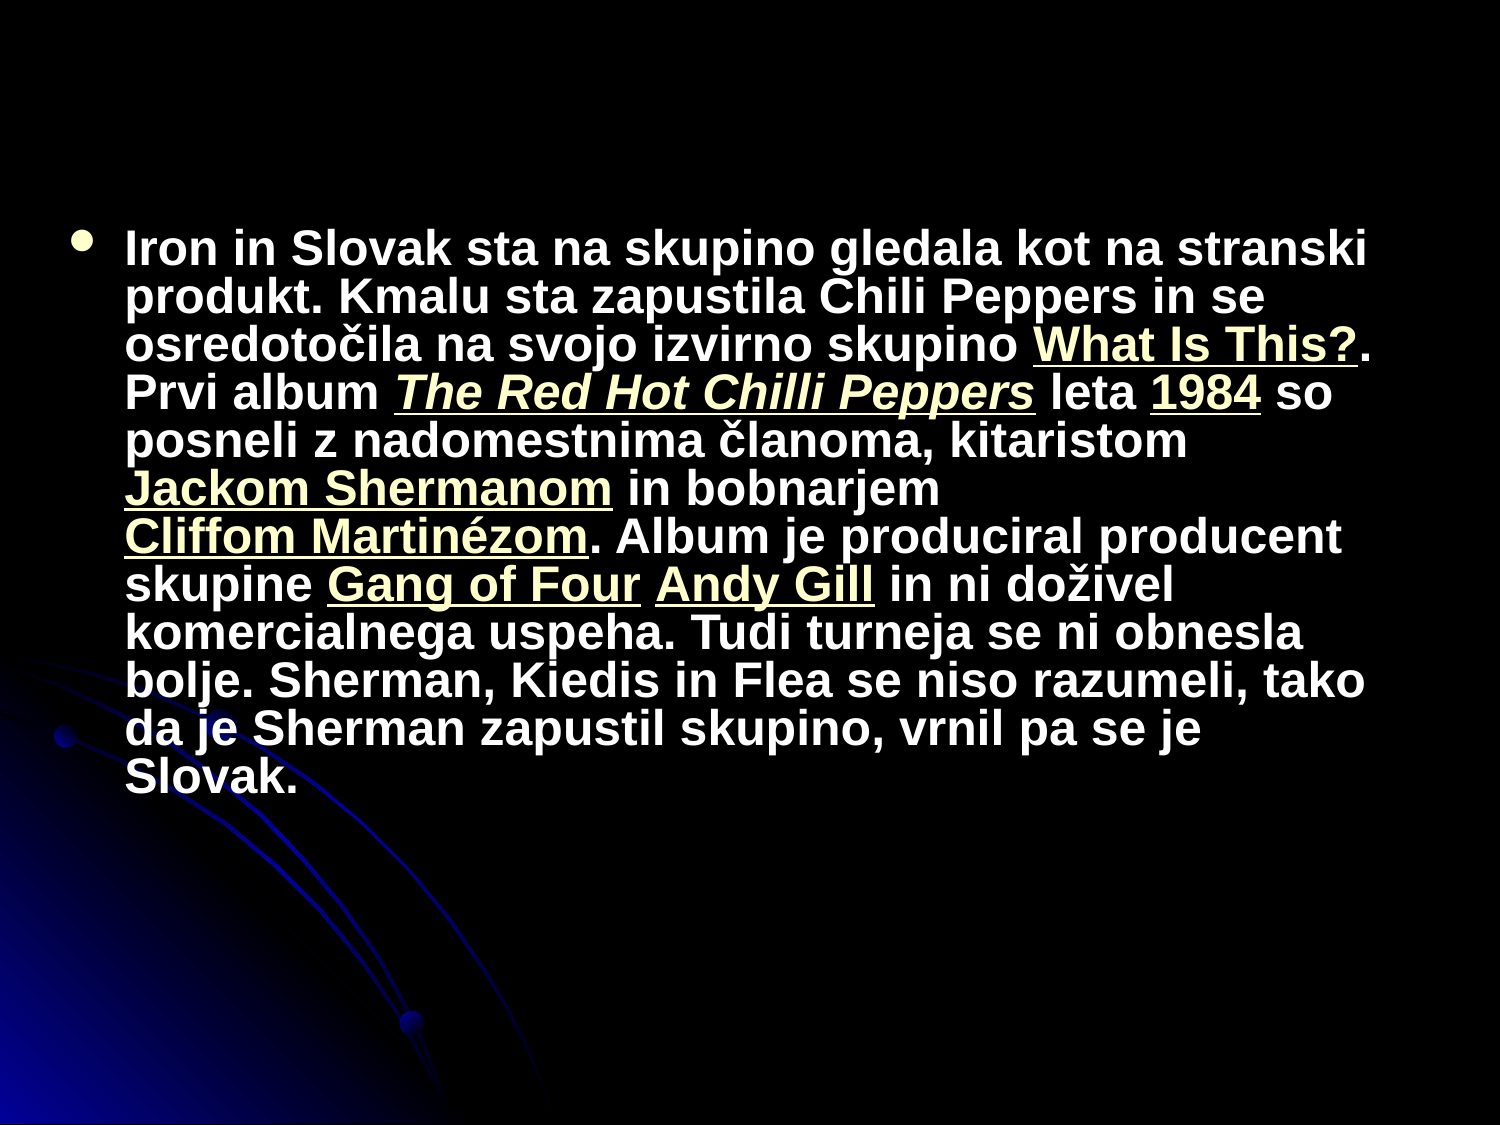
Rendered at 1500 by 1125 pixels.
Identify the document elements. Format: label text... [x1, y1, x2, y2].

list Iron in Slovak sta na skupino gledala kot na stranski produkt. Kmalu sta zapustila Chili Peppers in se osredotočila na svojo izvirno skupino What Is This?. Prvi album The Red Hot Chilli Peppers leta 1984 so posneli z nadomestnima članoma, kitaristom Jackom Shermanom in bobnarjem Cliffom Martinézom. Album je produciral producent skupine Gang of Four Andy Gill in ni doživel komercialnega uspeha. Tudi turneja se ni obnesla bolje. Sherman, Kiedis in Flea se niso razumeli, tako da je Sherman zapustil skupino, vrnil pa se je Slovak. [53, 220, 1404, 964]
